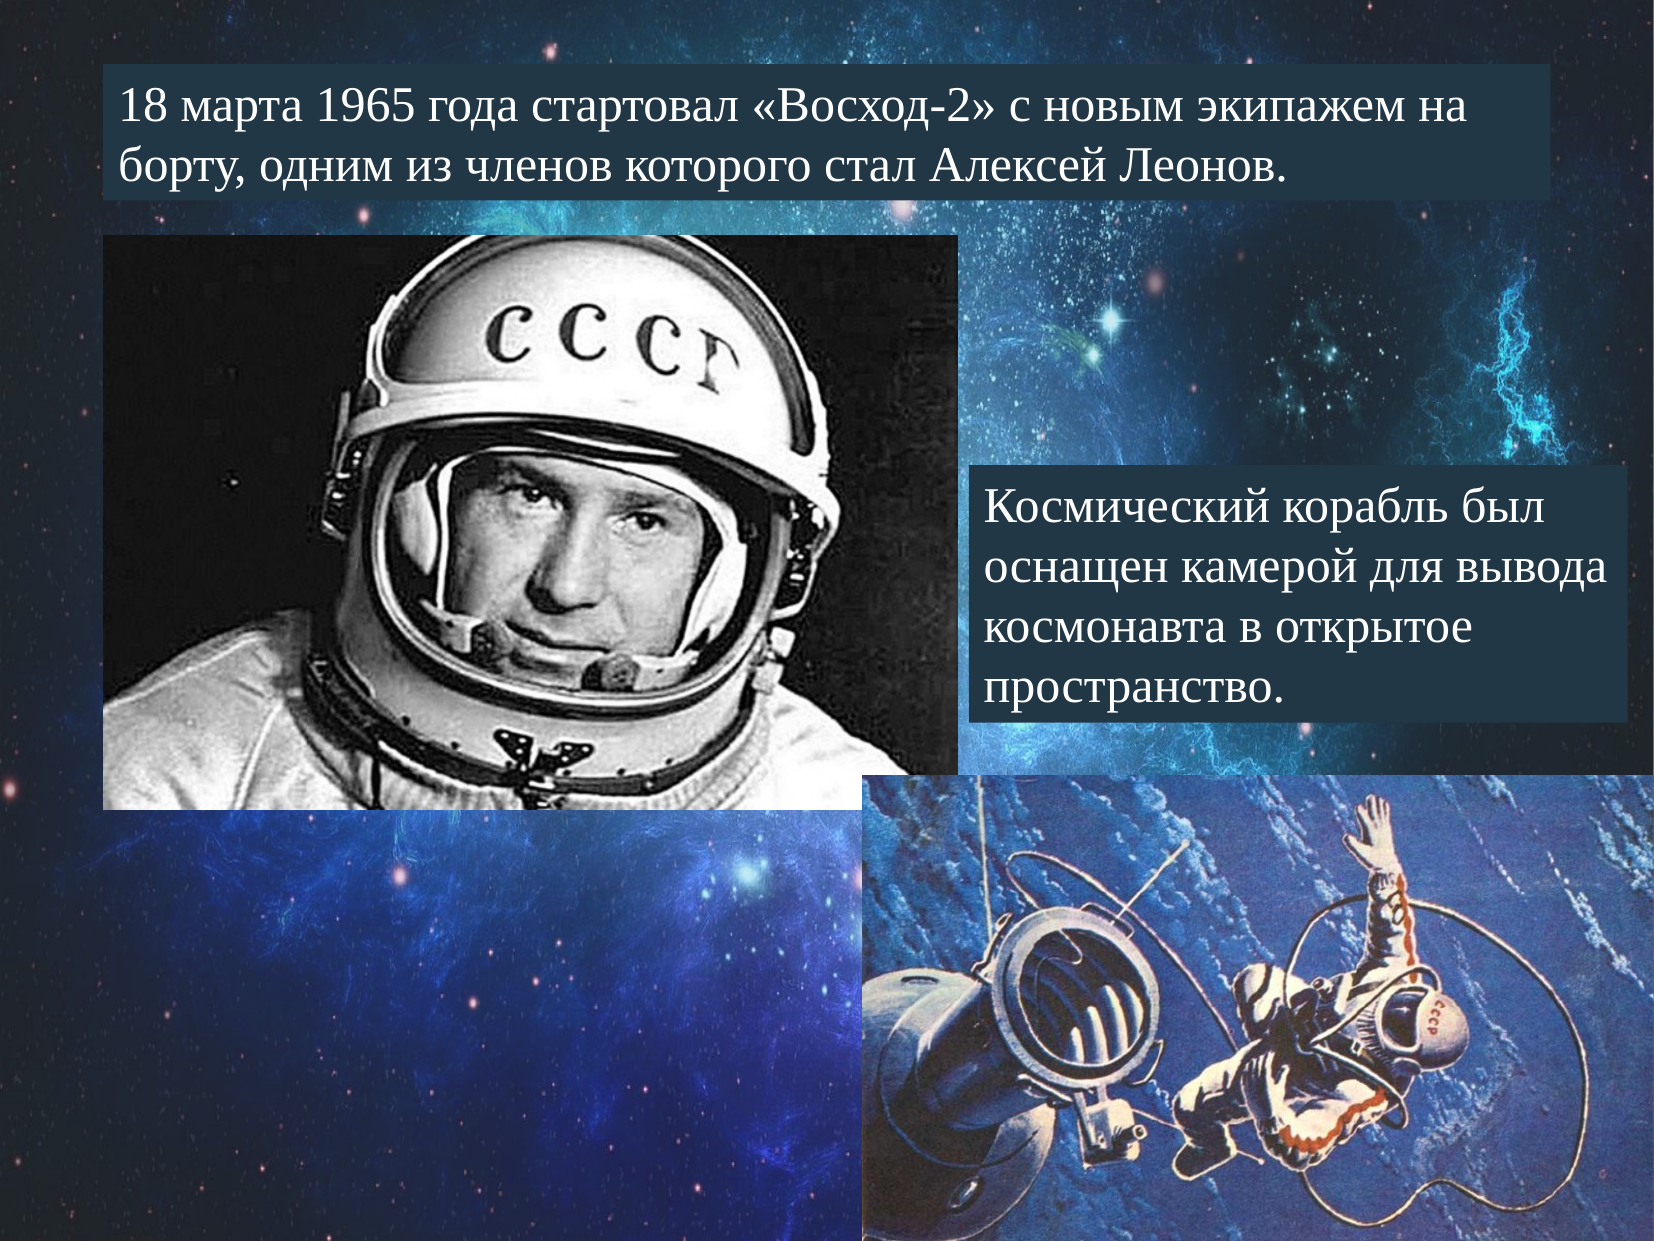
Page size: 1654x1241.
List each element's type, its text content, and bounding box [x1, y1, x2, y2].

text_box Космический корабль был оснащен камерой для вывода космонавта в открытое пространство. [968, 465, 1628, 723]
text_box 18 марта 1965 года стартовал «Восход-2» с новым экипажем на борту, одним из членов которого стал Алексей Леонов. [103, 64, 1551, 201]
picture [103, 236, 1654, 1241]
